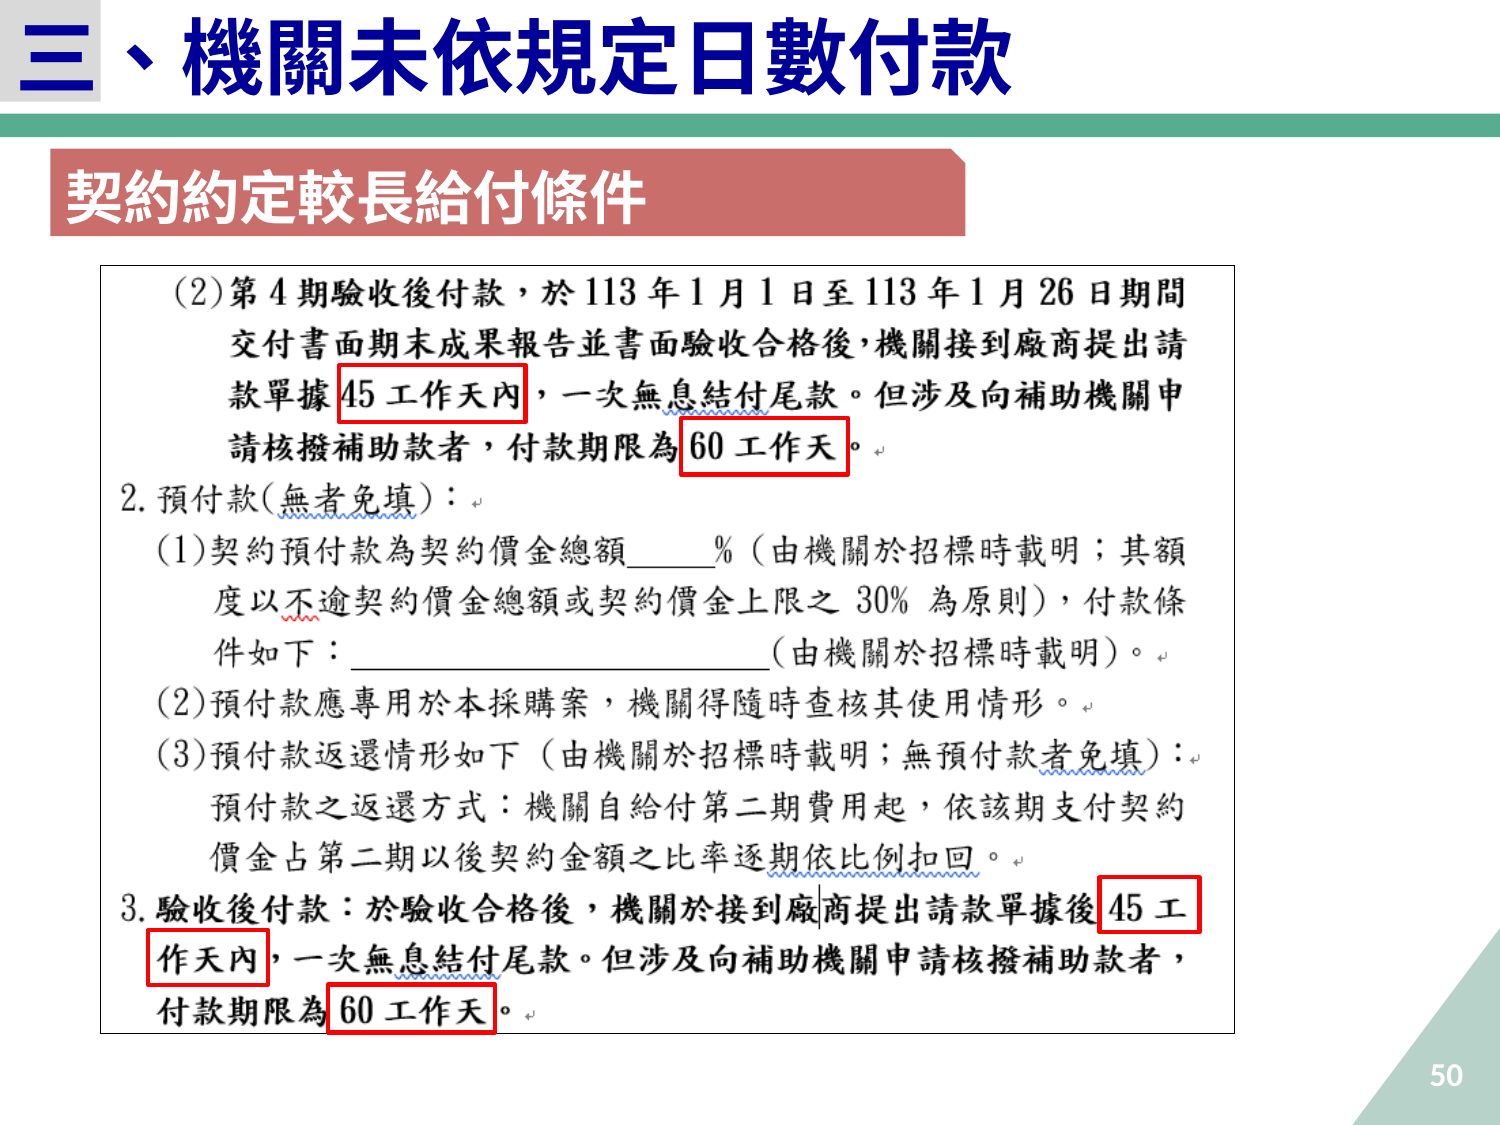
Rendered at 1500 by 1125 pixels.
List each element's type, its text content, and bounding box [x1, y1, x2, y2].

text_box [1352, 927, 1500, 1125]
text_box [0, 113, 1500, 138]
text_box 三、機關未依規定日數付款 [0, 0, 1465, 113]
slide_number <編號> [1128, 1042, 1478, 1103]
picture [330, 987, 493, 1030]
text_box 契約約定較長給付條件 [50, 148, 966, 237]
picture [100, 265, 1235, 1034]
